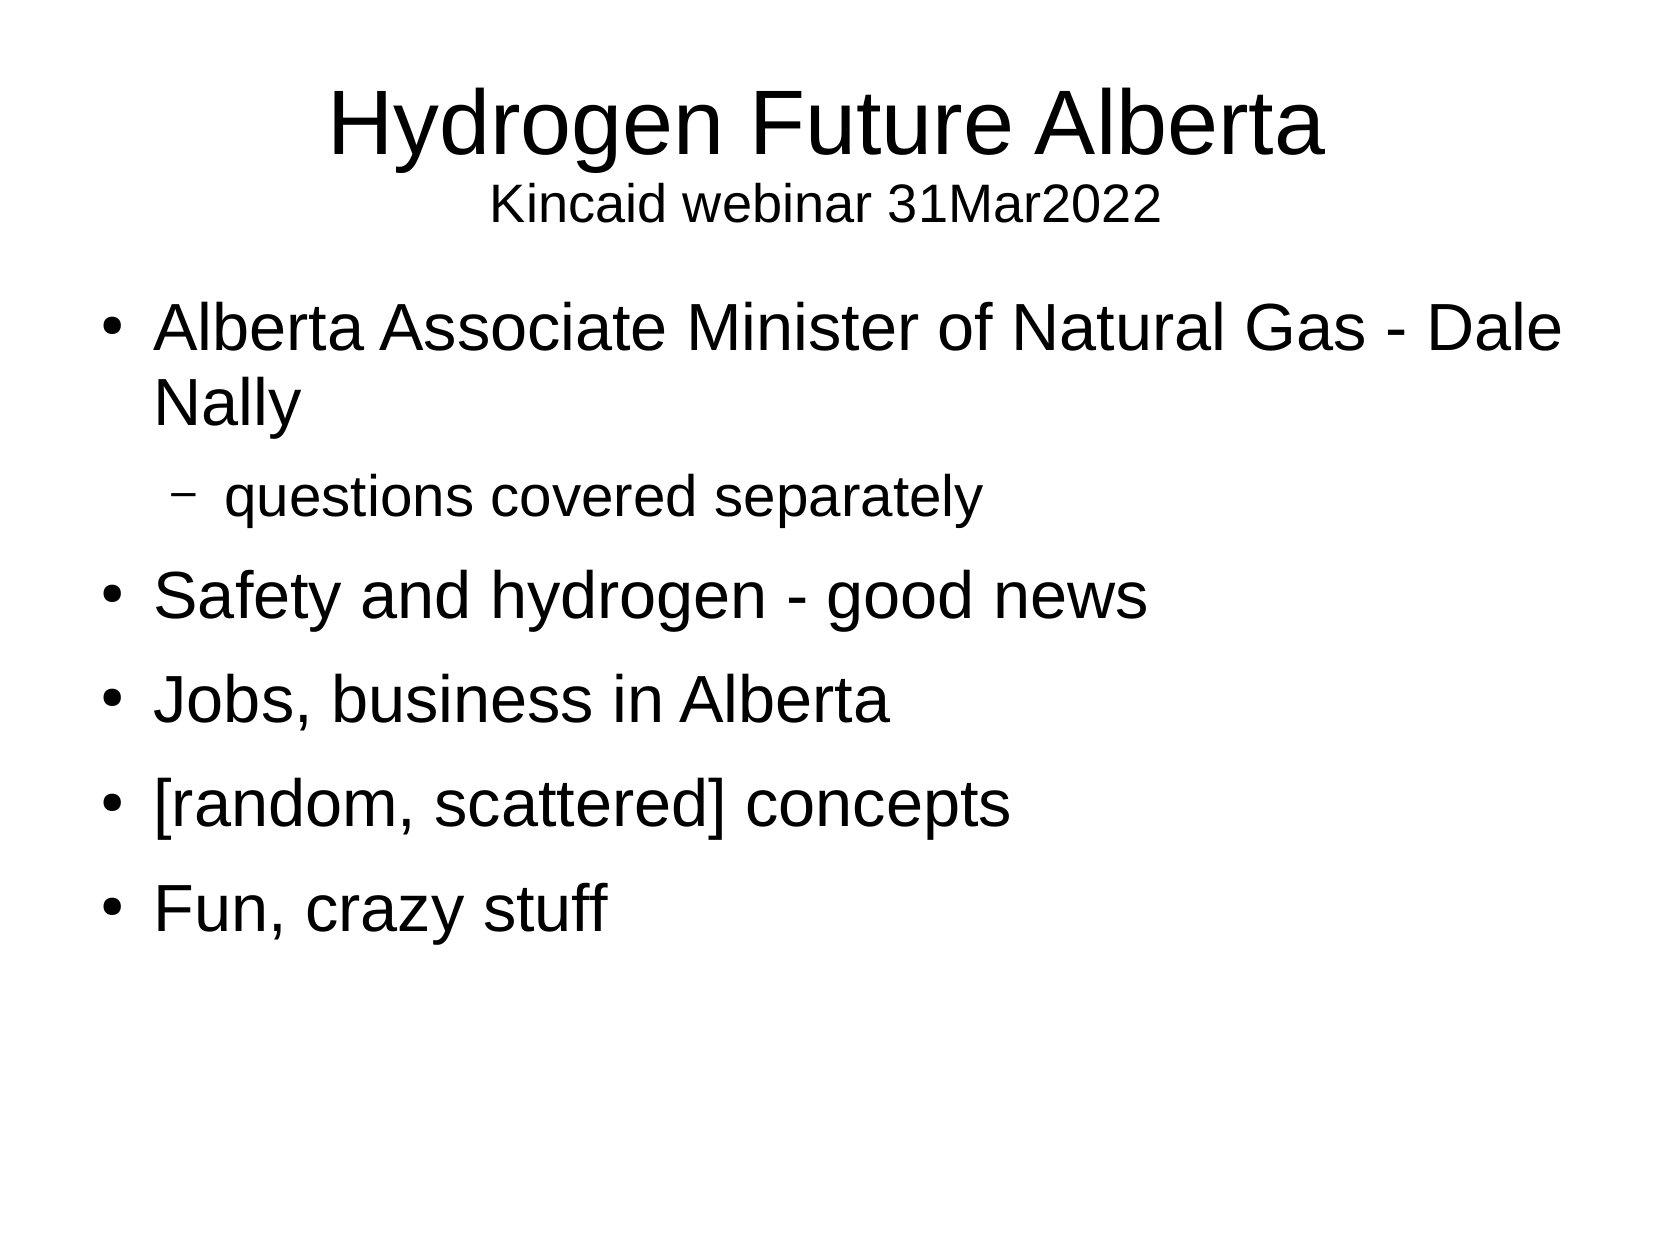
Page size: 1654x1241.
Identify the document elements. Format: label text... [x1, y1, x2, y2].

title Hydrogen Future Alberta Kincaid webinar 31Mar2022 [82, 49, 1571, 257]
list Alberta Associate Minister of Natural Gas - Dale Nally questions covered separately Safety and hydrogen - good news Jobs, business in Alberta [random, scattered] concepts Fun, crazy stuff [82, 290, 1571, 1010]
